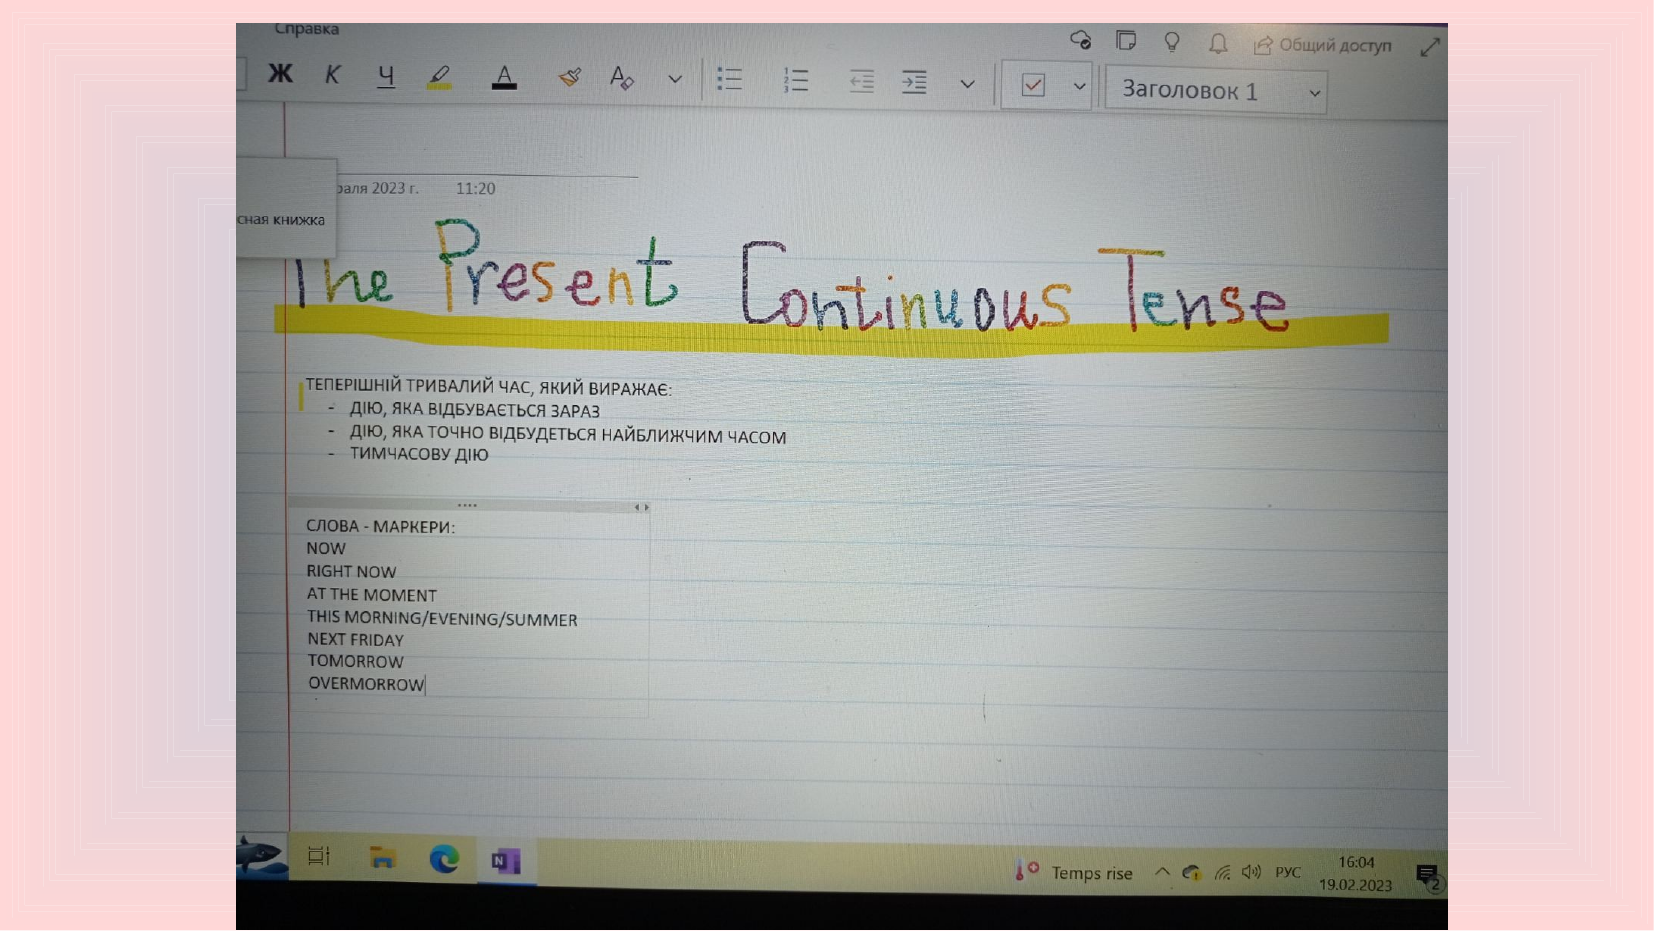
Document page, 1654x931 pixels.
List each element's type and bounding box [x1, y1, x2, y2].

picture [236, 23, 1448, 930]
